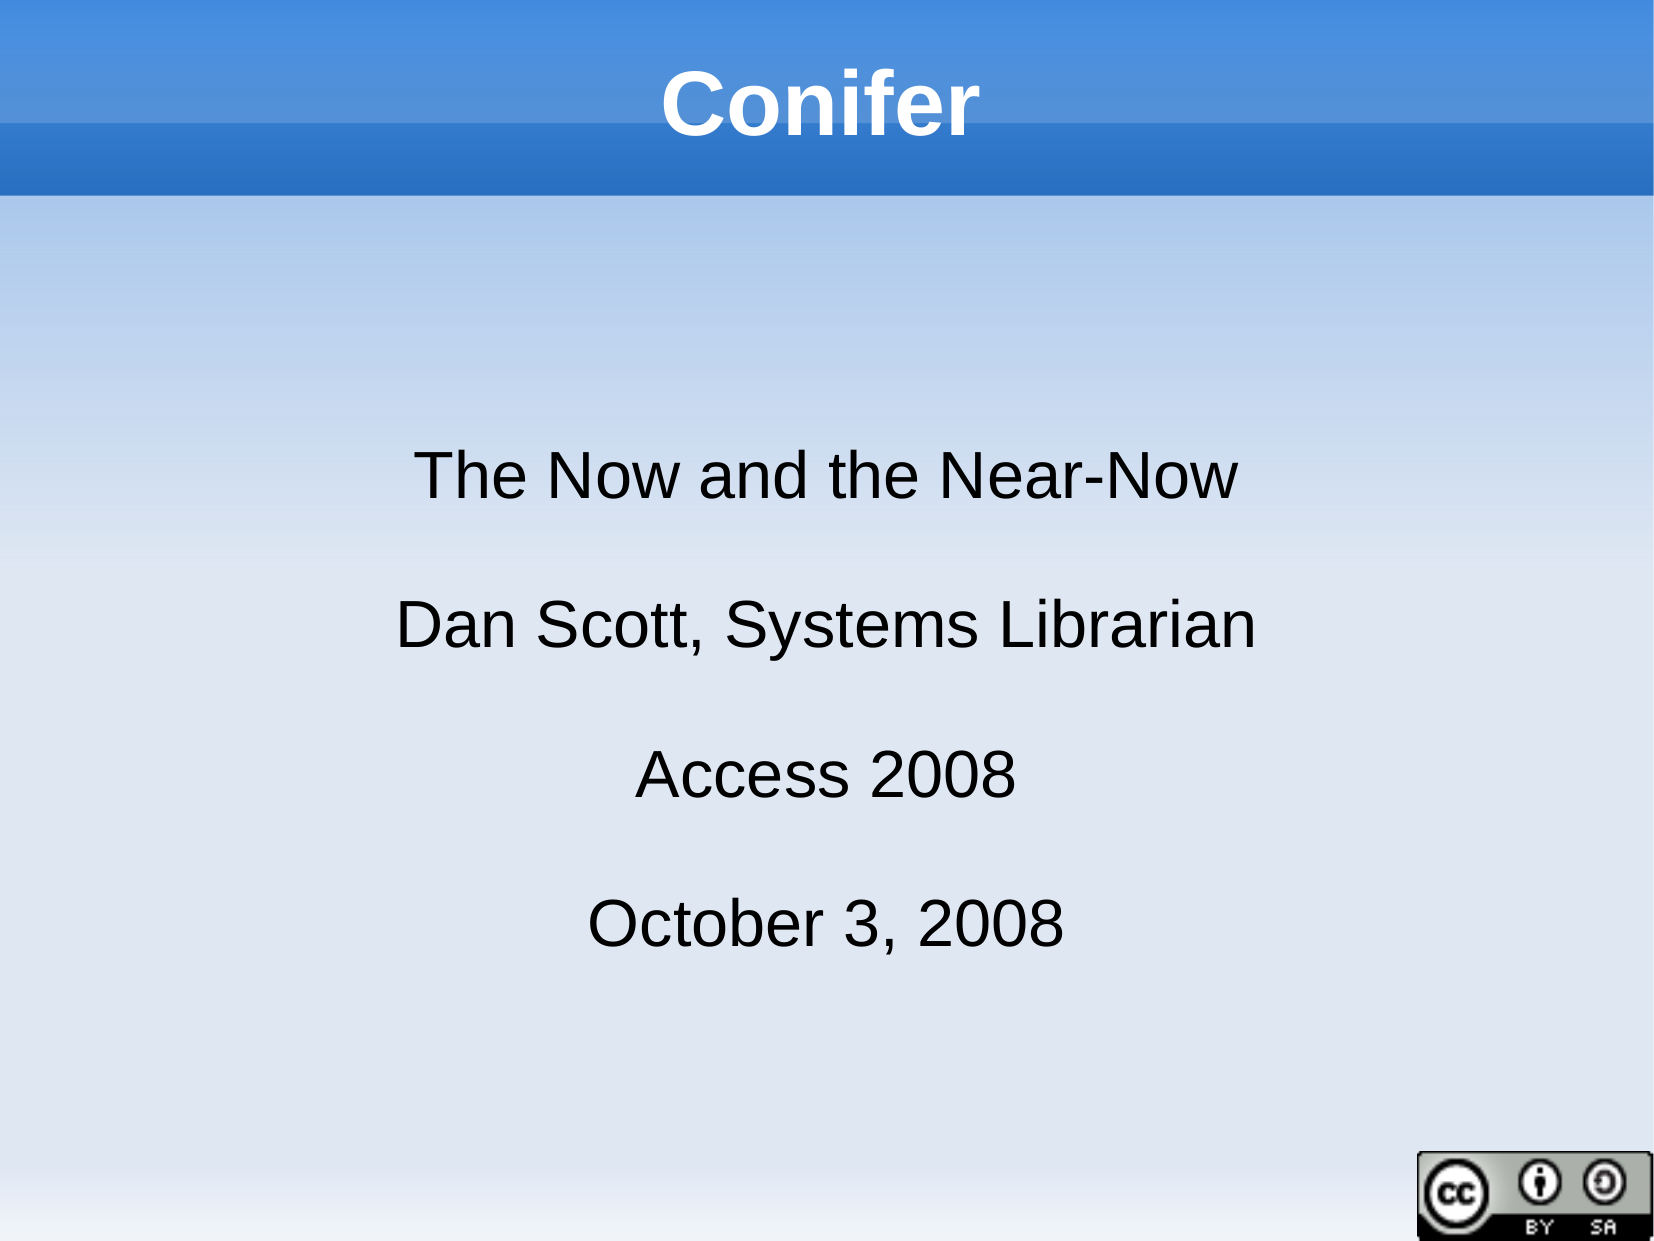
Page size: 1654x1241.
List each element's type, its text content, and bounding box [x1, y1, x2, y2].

picture [0, 0, 1654, 1241]
title Conifer [76, 0, 1565, 208]
subtitle The Now and the Near-Now Dan Scott, Systems Librarian Access 2008 October 3, 2008 [82, 290, 1571, 1109]
